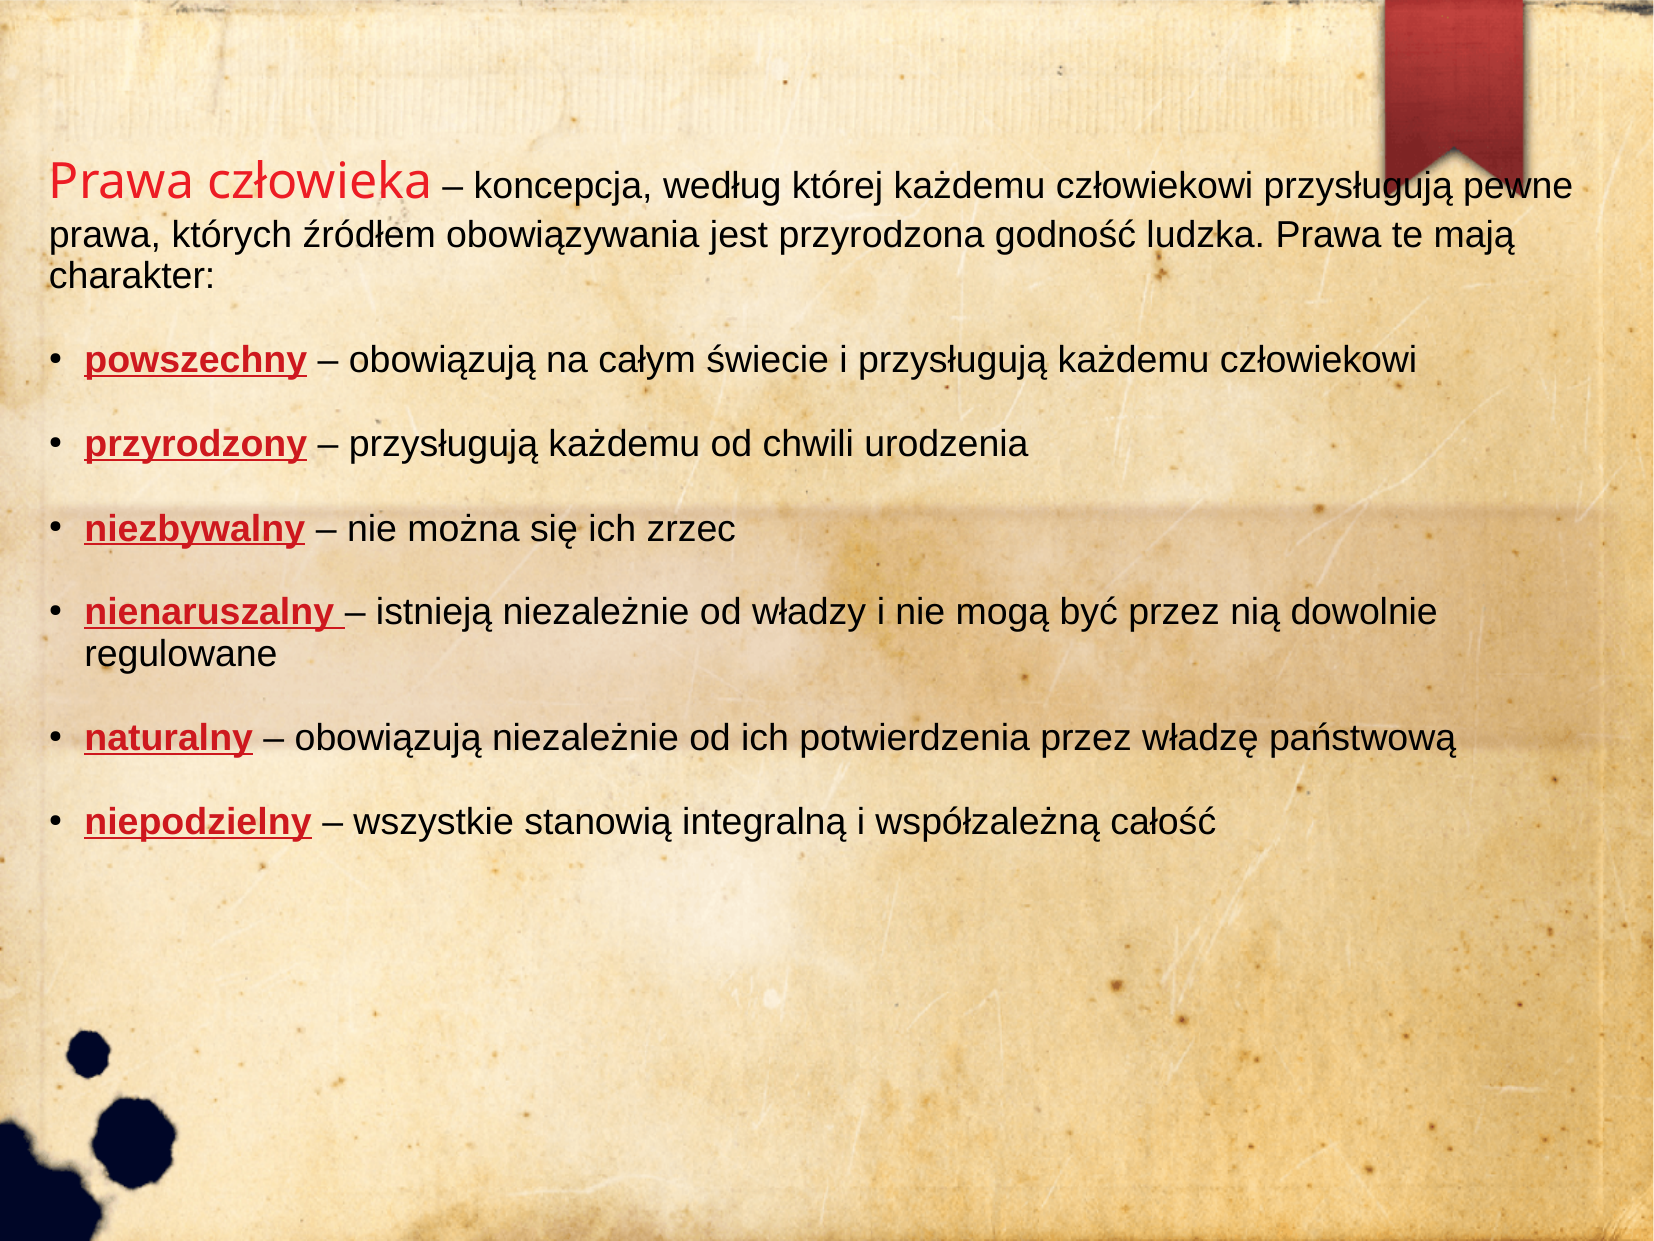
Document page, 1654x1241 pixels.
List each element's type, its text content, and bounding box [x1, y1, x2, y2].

picture [0, 0, 1654, 1241]
text_box Prawa człowieka – koncepcja, według której każdemu człowiekowi przysługują pewne prawa, których źródłem obowiązywania jest przyrodzona godność ludzka. Prawa te mają charakter: powszechny – obowiązują na całym świecie i przysługują każdemu człowiekowi przyrodzony – przysługują każdemu od chwili urodzenia niezbywalny – nie można się ich zrzec nienaruszalny – istnieją niezależnie od władzy i nie mogą być przez nią dowolnie regulowane naturalny – obowiązują niezależnie od ich potwierdzenia przez władzę państwową niepodzielny – wszystkie stanowią integralną i współzależną całość [34, 137, 1607, 863]
